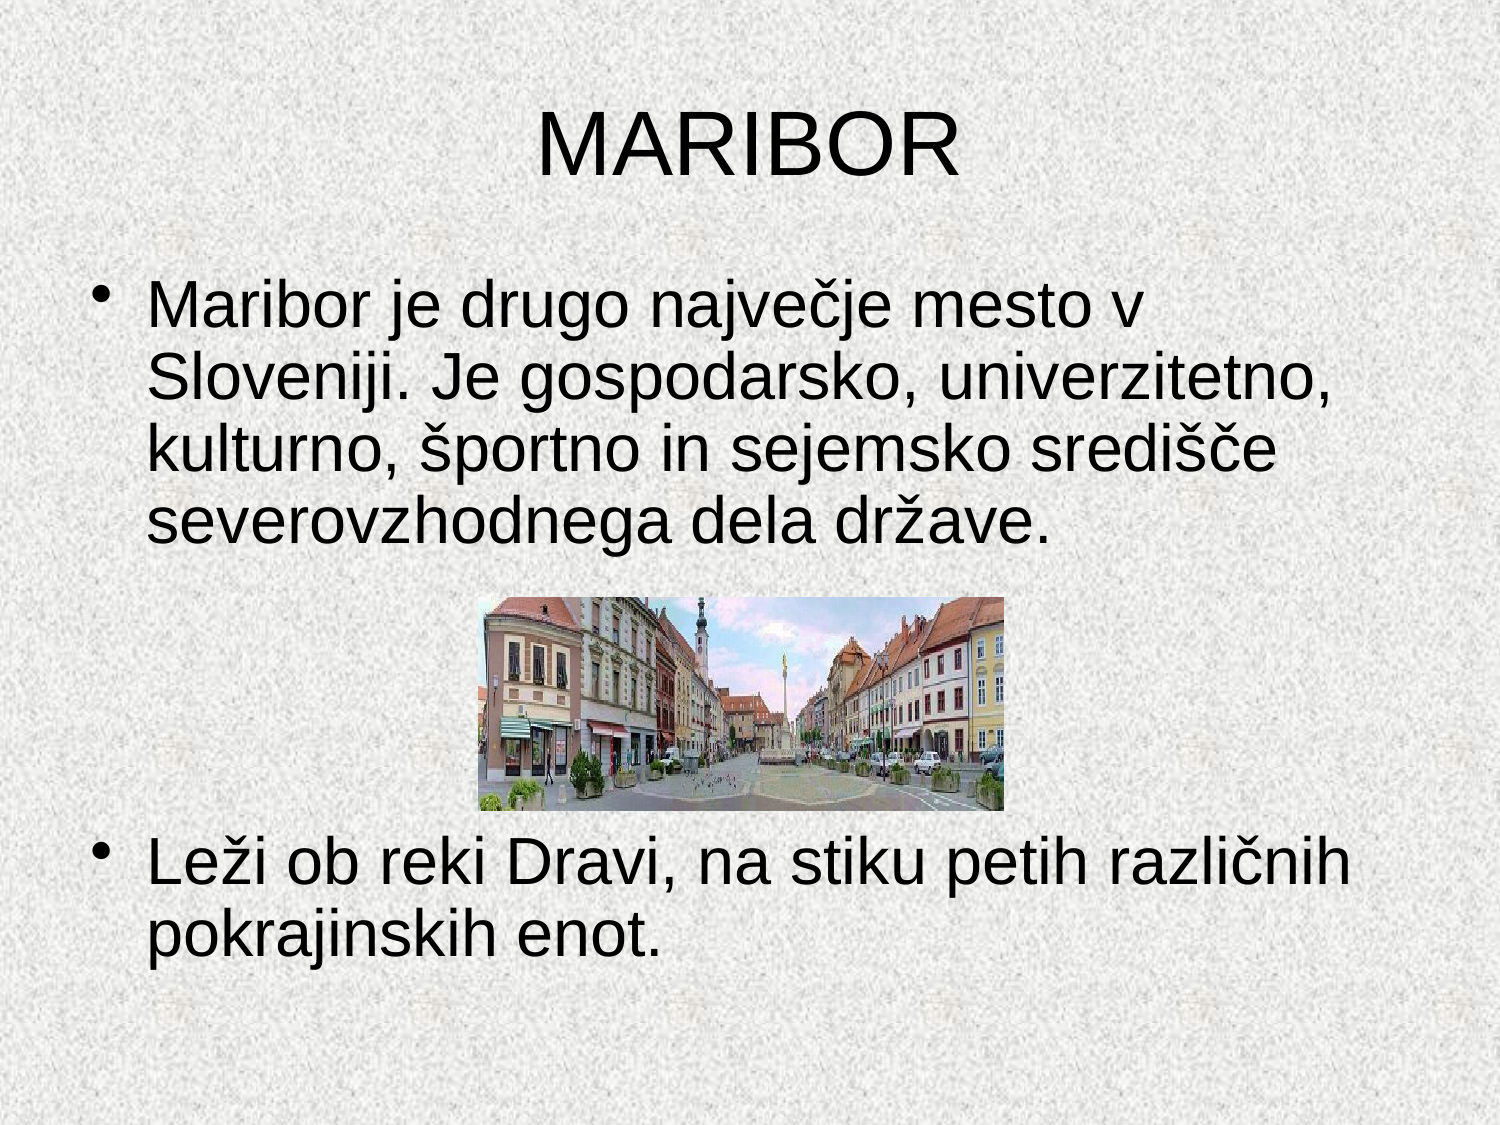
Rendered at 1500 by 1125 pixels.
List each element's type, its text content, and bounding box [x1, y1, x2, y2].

list Maribor je drugo največje mesto v Sloveniji. Je gospodarsko, univerzitetno, kulturno, športno in sejemsko središče severovzhodnega dela države. Leži ob reki Dravi, na stiku petih različnih pokrajinskih enot. [75, 262, 1425, 1005]
title MARIBOR [75, 45, 1425, 233]
picture [0, 0, 1500, 1125]
